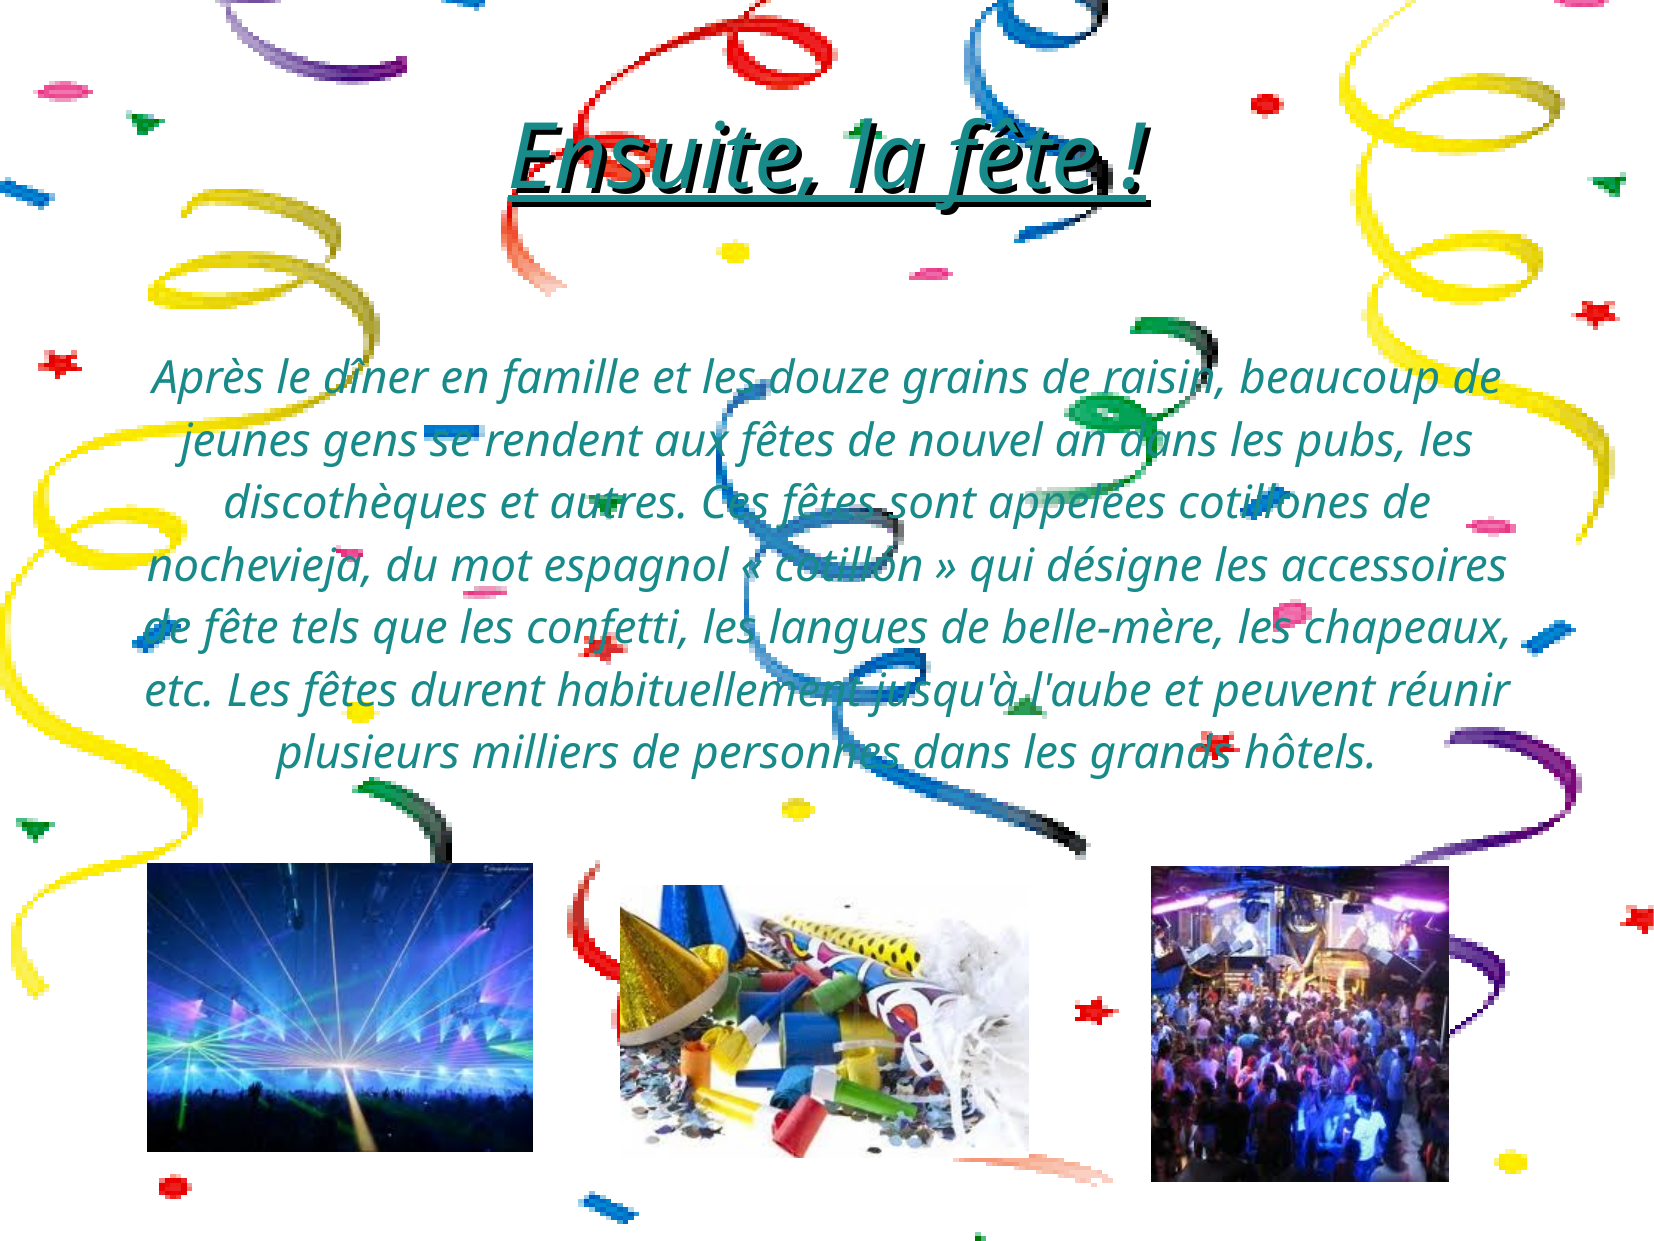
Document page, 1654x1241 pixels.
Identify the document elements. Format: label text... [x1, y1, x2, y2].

title Ensuite, la fête ! [82, 49, 1571, 257]
picture [0, 0, 1654, 1241]
list Après le dîner en famille et les douze grains de raisin, beaucoup de jeunes gens se rendent aux fêtes de nouvel an dans les pubs, les discothèques et autres. Ces fêtes sont appelées cotillones de nochevieja, du mot espagnol « cotillón » qui désigne les accessoires de fête tels que les confetti, les langues de belle-mère, les chapeaux, etc. Les fêtes durent habituellement jusqu'à l'aube et peuvent réunir plusieurs milliers de personnes dans les grands hôtels. [121, 344, 1534, 1127]
